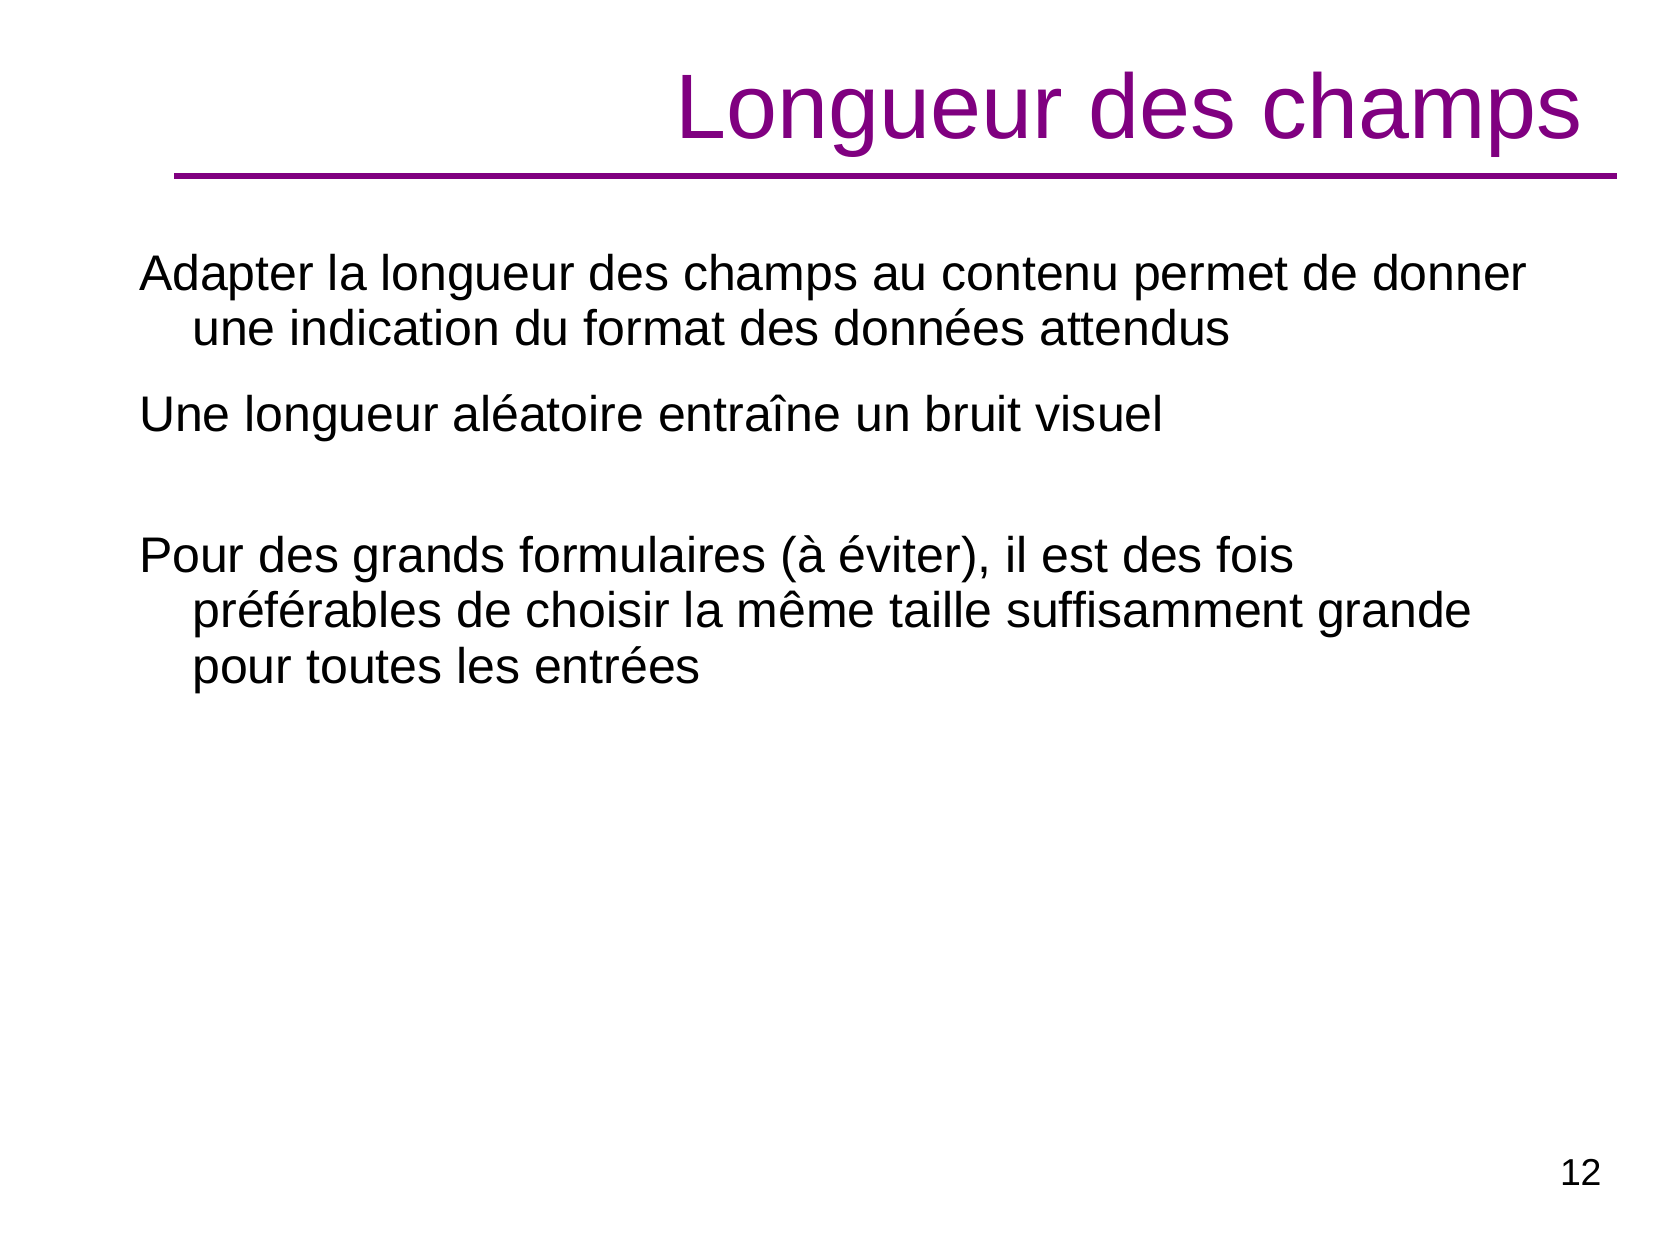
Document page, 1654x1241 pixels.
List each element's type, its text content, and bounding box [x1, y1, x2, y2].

title Longueur des champs [84, 39, 1584, 176]
list Adapter la longueur des champs au contenu permet de donner une indication du format des données attendus Une longueur aléatoire entraîne un bruit visuel Pour des grands formulaires (à éviter), il est des fois préférables de choisir la même taille suffisamment grande pour toutes les entrées [121, 244, 1534, 1162]
